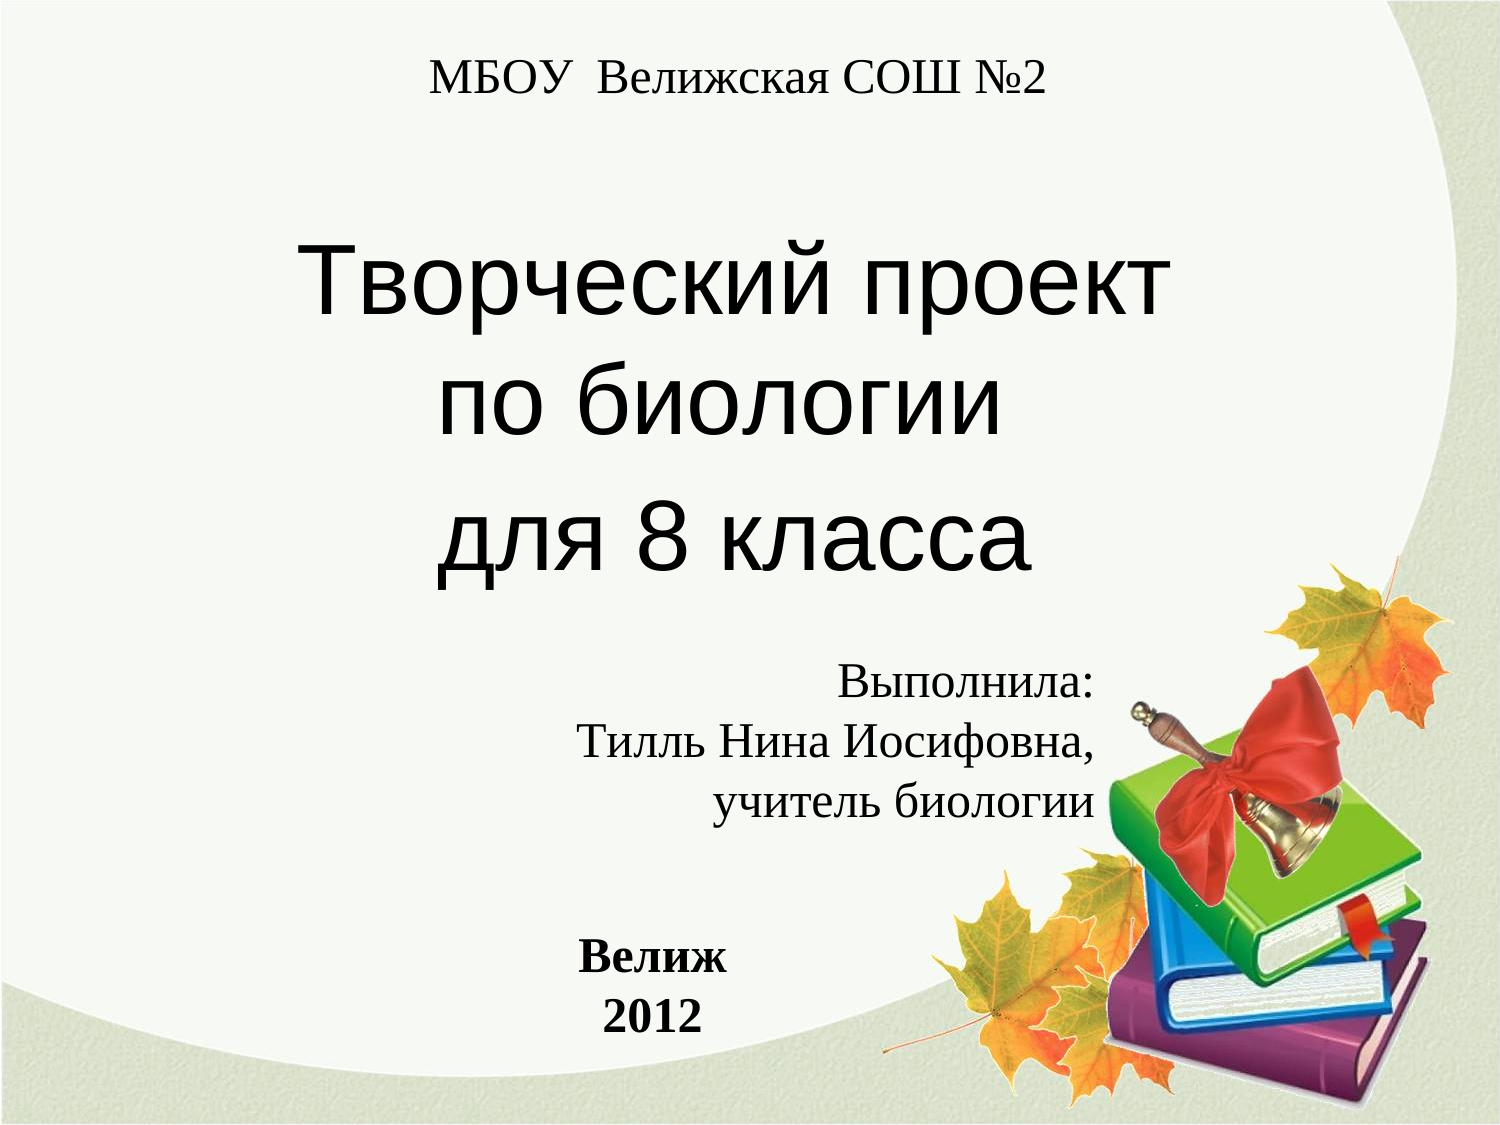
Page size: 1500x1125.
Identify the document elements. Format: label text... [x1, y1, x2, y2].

text_box Выполнила: Тилль Нина Иосифовна, учитель биологии [561, 640, 1110, 895]
title МБОУ Велижская СОШ №2 [117, 0, 1359, 178]
subtitle Творческий проект по биологии для 8 класса [236, 206, 1234, 752]
text_box Велиж 2012 [537, 915, 768, 1067]
picture [0, 0, 1500, 1125]
